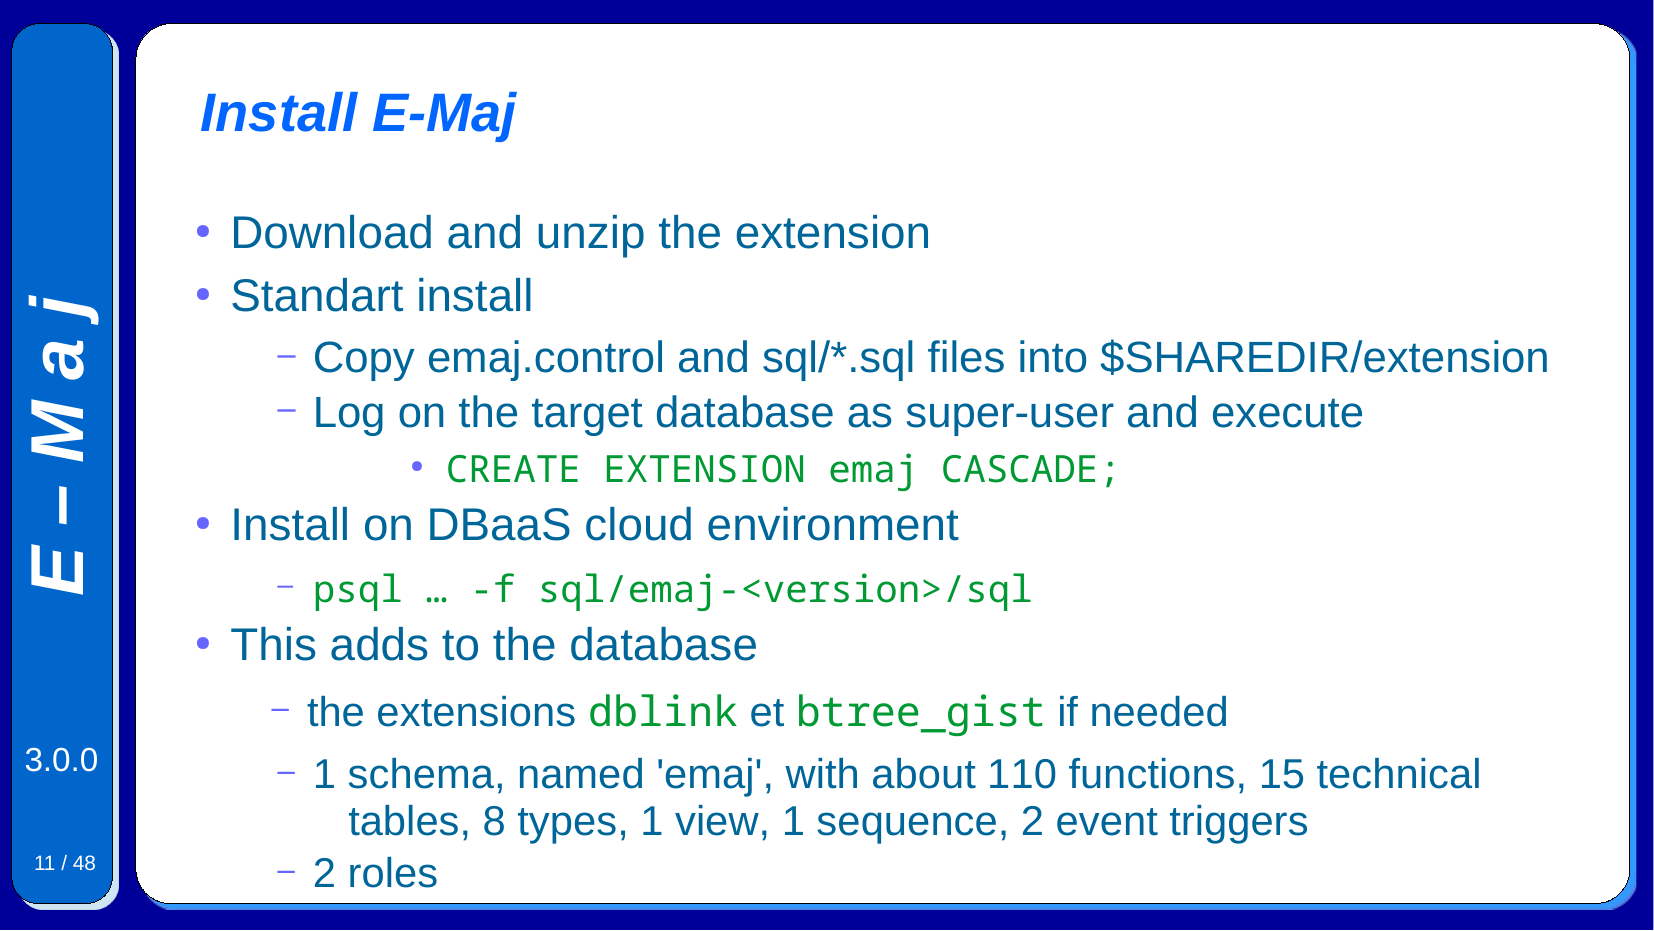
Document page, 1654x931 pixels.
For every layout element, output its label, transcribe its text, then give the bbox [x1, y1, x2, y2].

title Install E-Maj [200, 34, 1575, 191]
list Download and unzip the extension Standart install Copy emaj.control and sql/*.sql files into $SHAREDIR/extension Log on the target database as super-user and execute CREATE EXTENSION emaj CASCADE; Install on DBaaS cloud environment psql … -f sql/emaj-<version>/sql This adds to the database the extensions dblink et btree_gist if needed 1 schema, named 'emaj', with about 110 functions, 15 technical tables, 8 types, 1 view, 1 sequence, 2 event triggers 2 roles [177, 206, 1587, 873]
